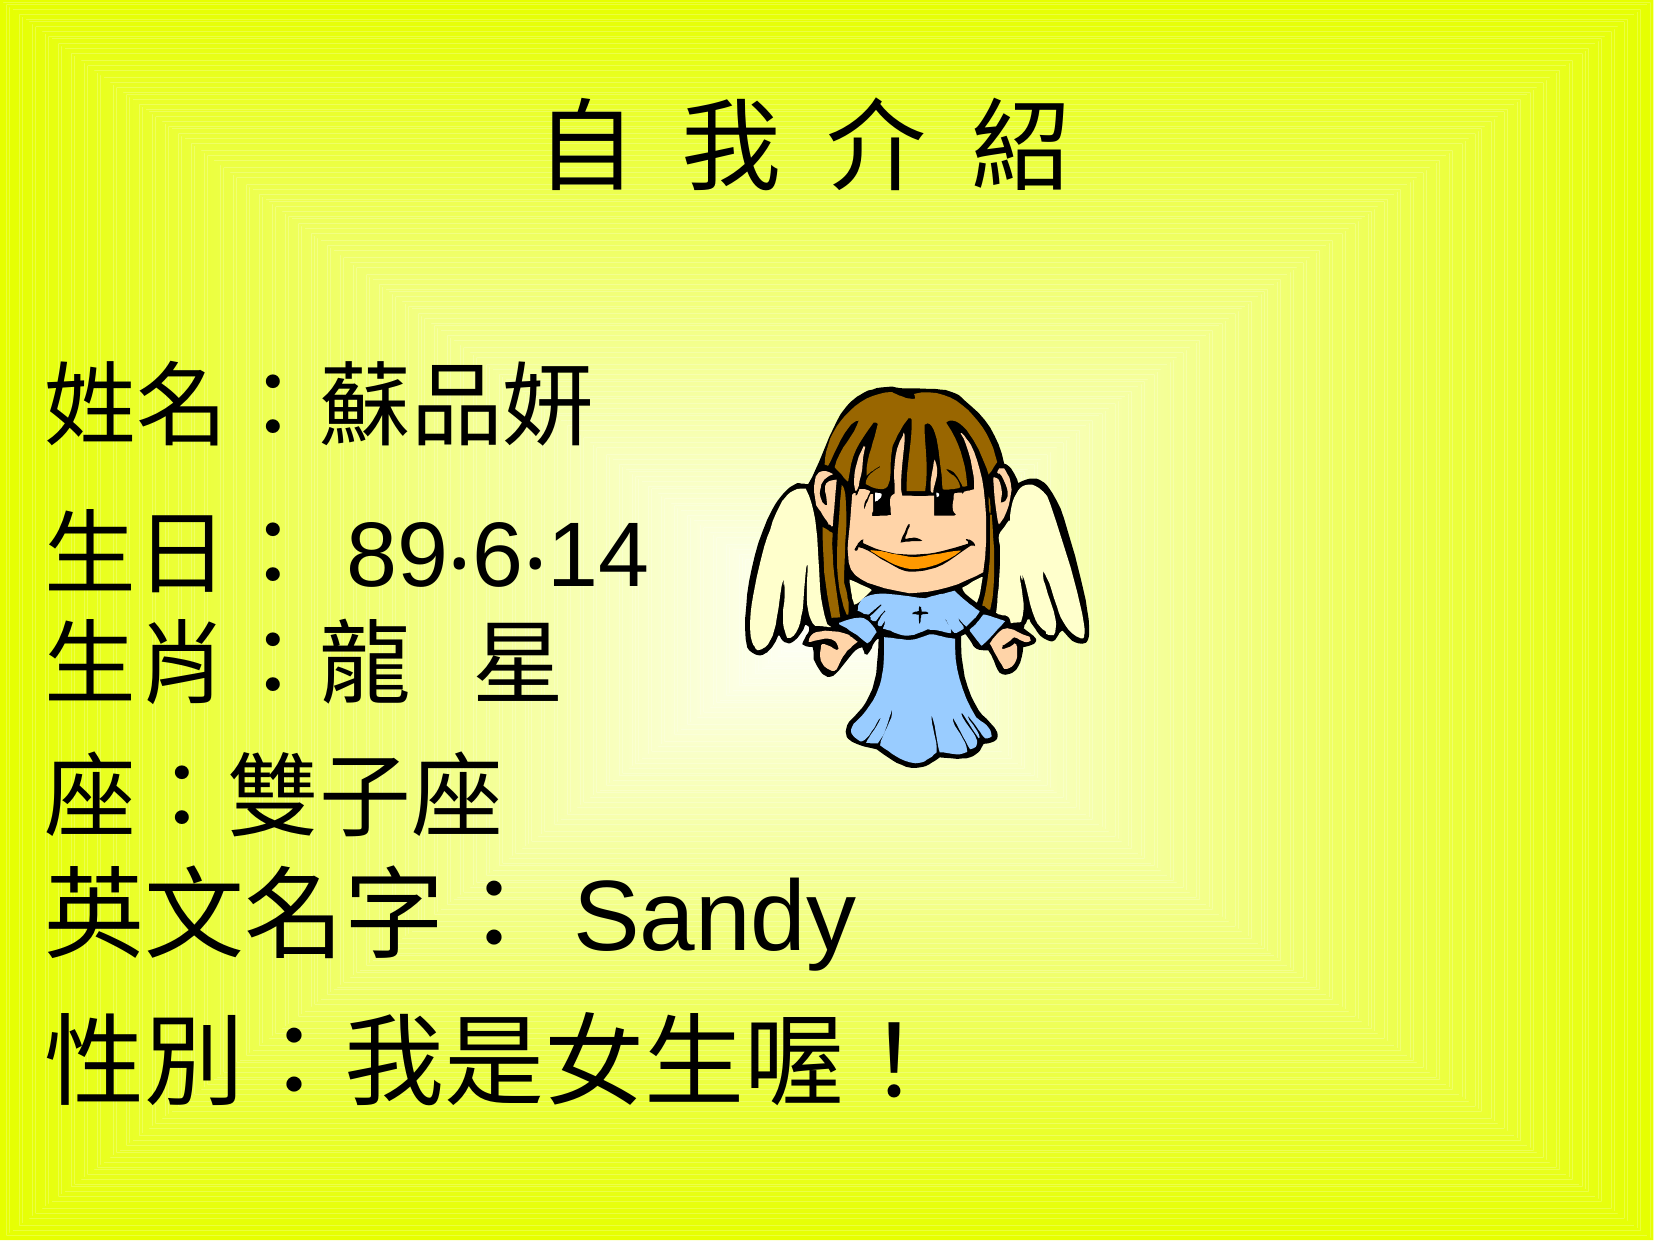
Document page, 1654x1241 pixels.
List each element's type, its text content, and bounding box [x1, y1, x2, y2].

text_box 生肖：龍 星座：雙子座 [29, 582, 650, 826]
text_box 性別：我是女生喔！ [29, 974, 1004, 1110]
text_box 生日：89‧6‧14 [29, 472, 738, 598]
text_box [944, 708, 1034, 843]
text_box 自 我 介 紹 [147, 59, 1506, 194]
text_box 姓名：蘇品妍 [29, 324, 739, 450]
picture [738, 381, 1100, 768]
text_box 英文名字：Sandy [29, 826, 1123, 1008]
